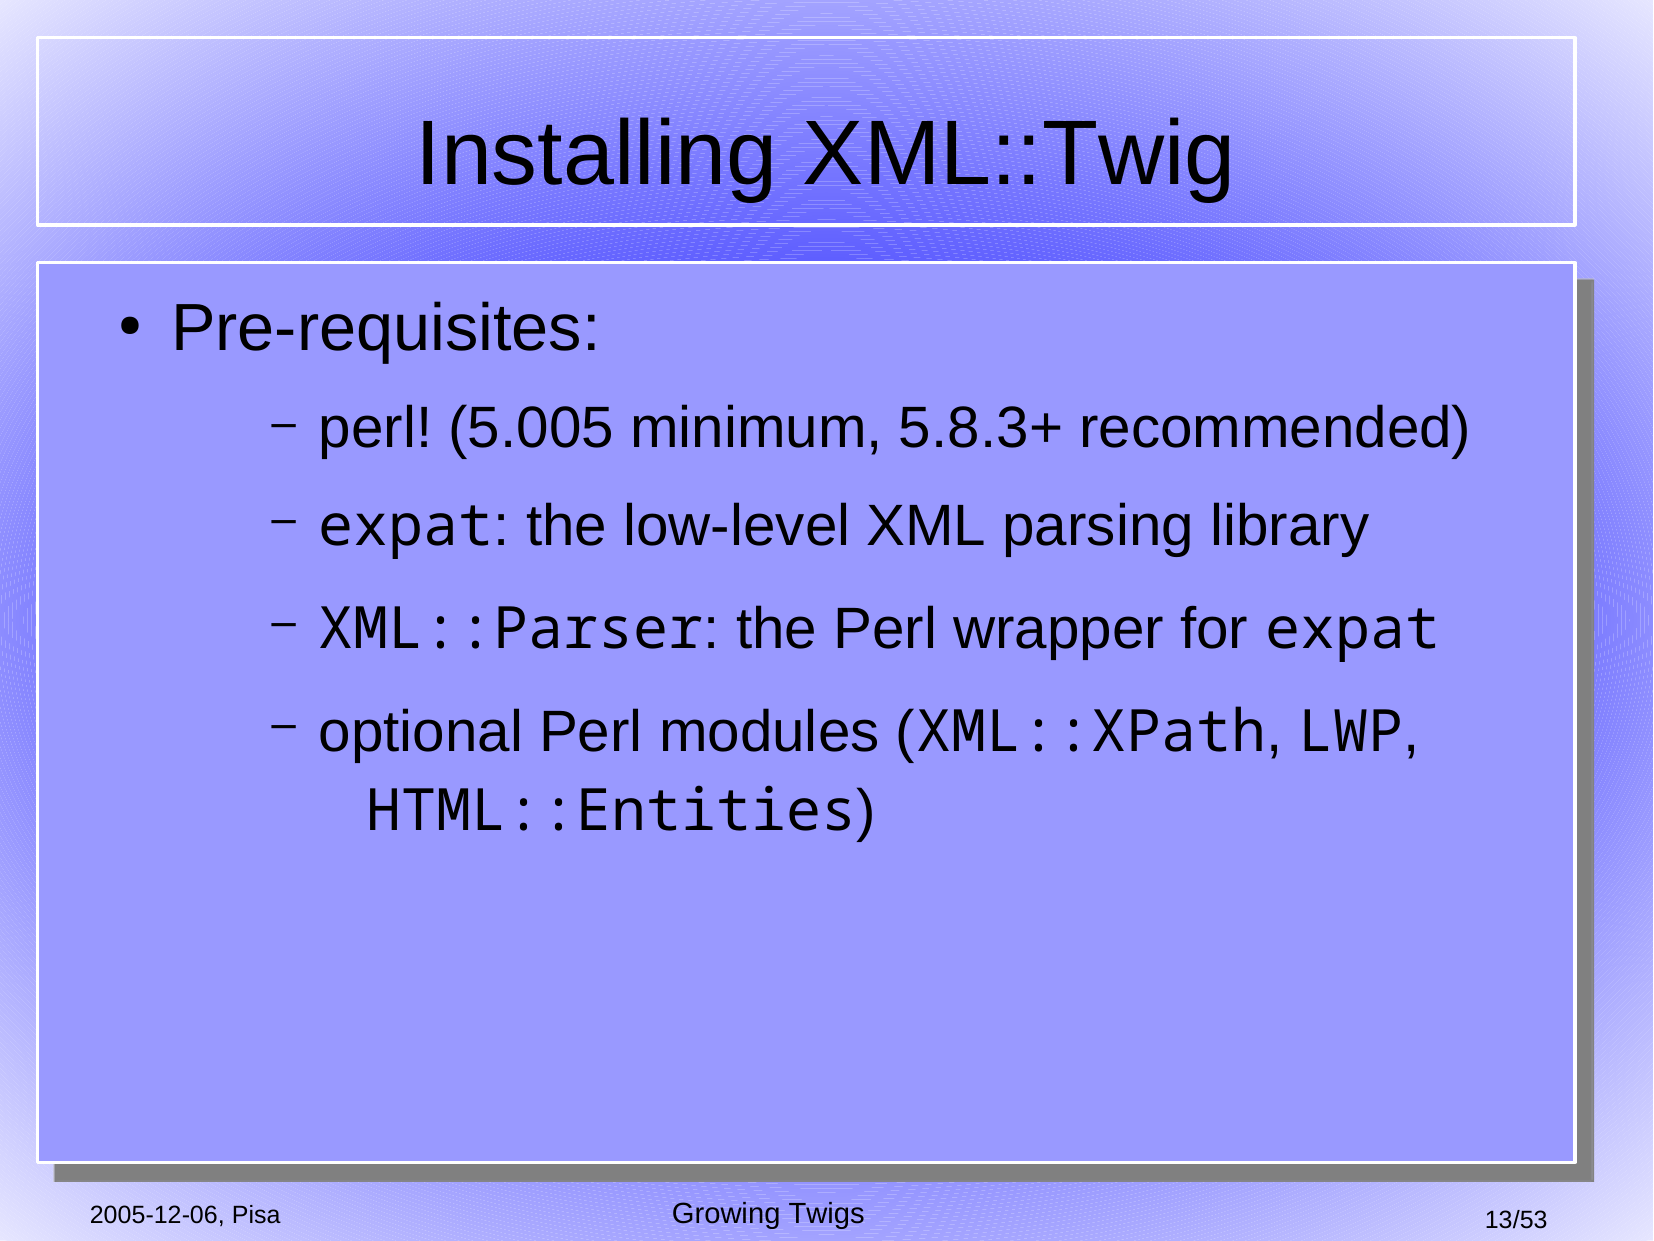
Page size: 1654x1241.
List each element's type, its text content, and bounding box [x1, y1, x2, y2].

list Pre-requisites: perl! (5.005 minimum, 5.8.3+ recommended) expat: the low-level XML parsing library XML::Parser: the Perl wrapper for expat optional Perl modules (XML::XPath, LWP, HTML::Entities) [82, 290, 1571, 1126]
title Installing XML::Twig [82, 49, 1571, 257]
